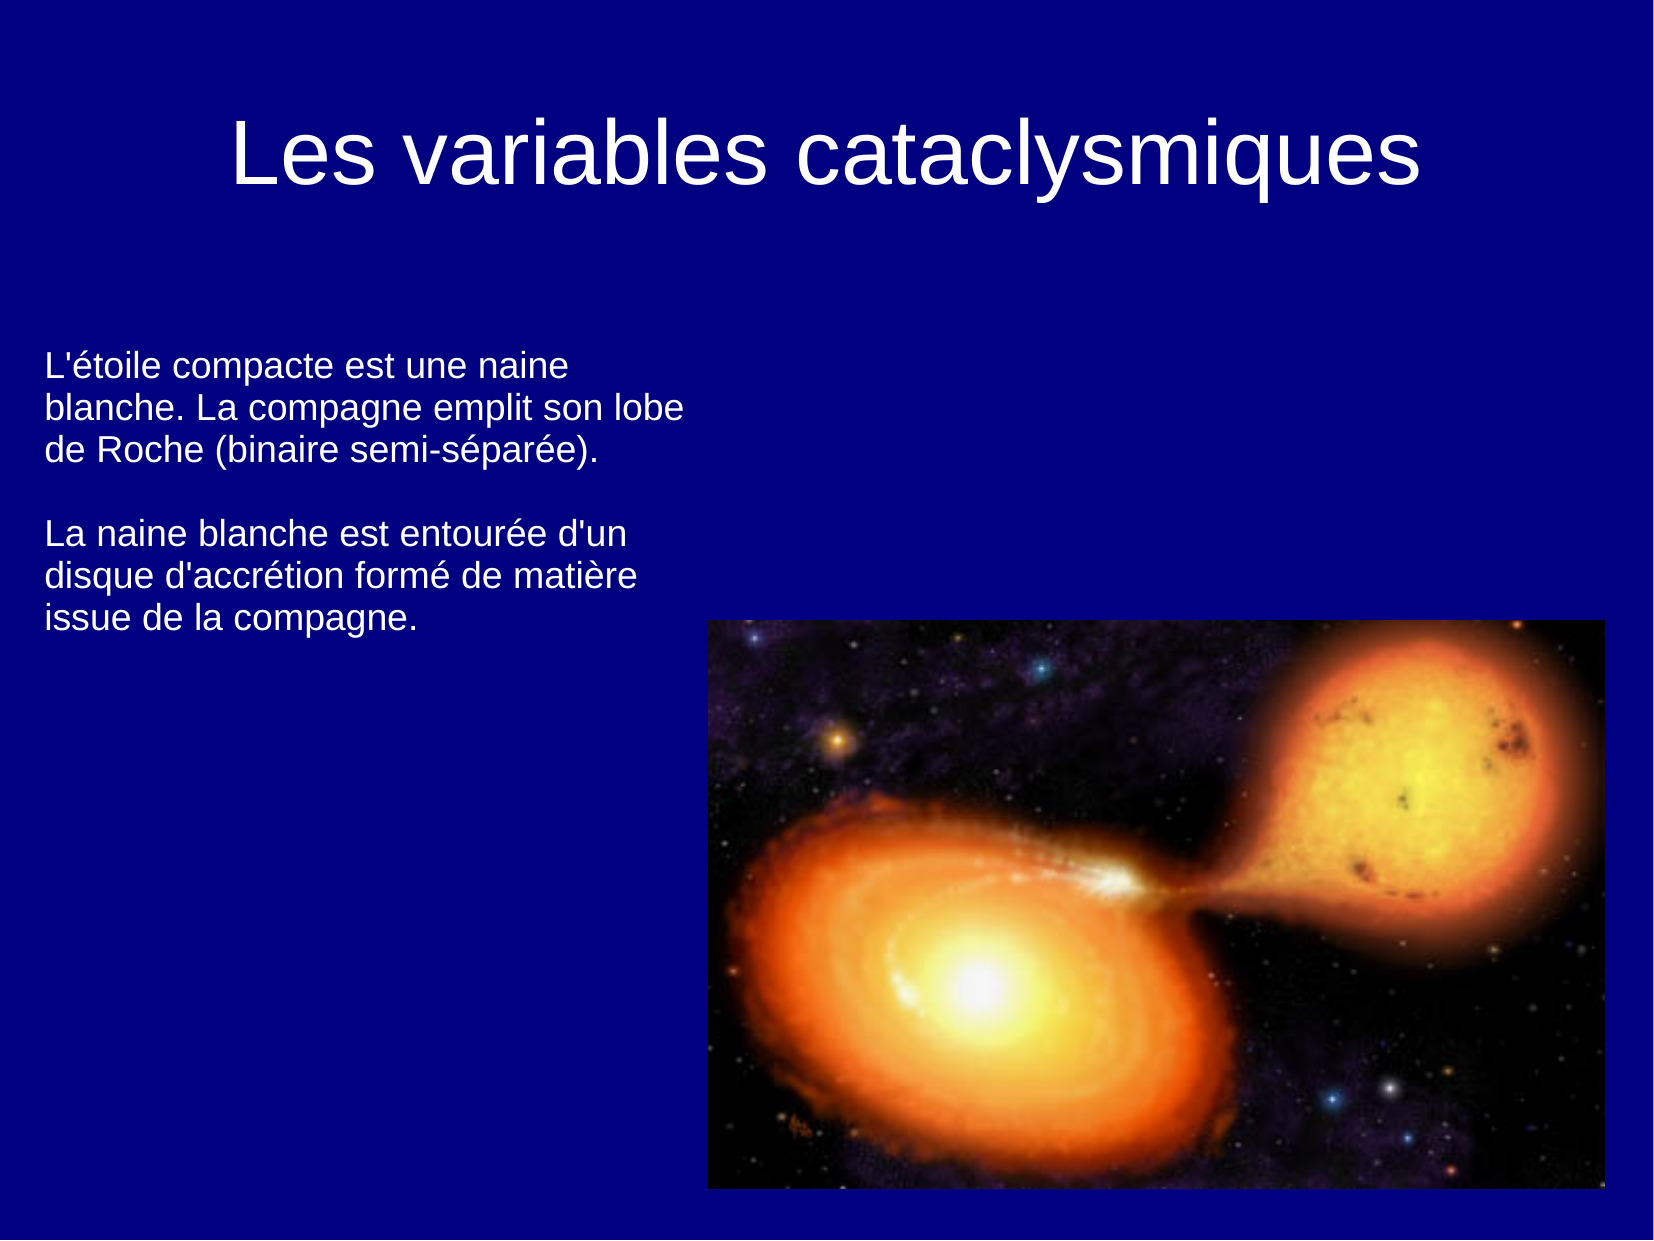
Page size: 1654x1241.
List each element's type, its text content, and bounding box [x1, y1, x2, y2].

title Les variables cataclysmiques [82, 49, 1571, 257]
text_box L'étoile compacte est une naine blanche. La compagne emplit son lobe de Roche (binaire semi-séparée). La naine blanche est entourée d'un disque d'accrétion formé de matière issue de la compagne. [29, 295, 709, 899]
picture [708, 620, 1605, 1189]
